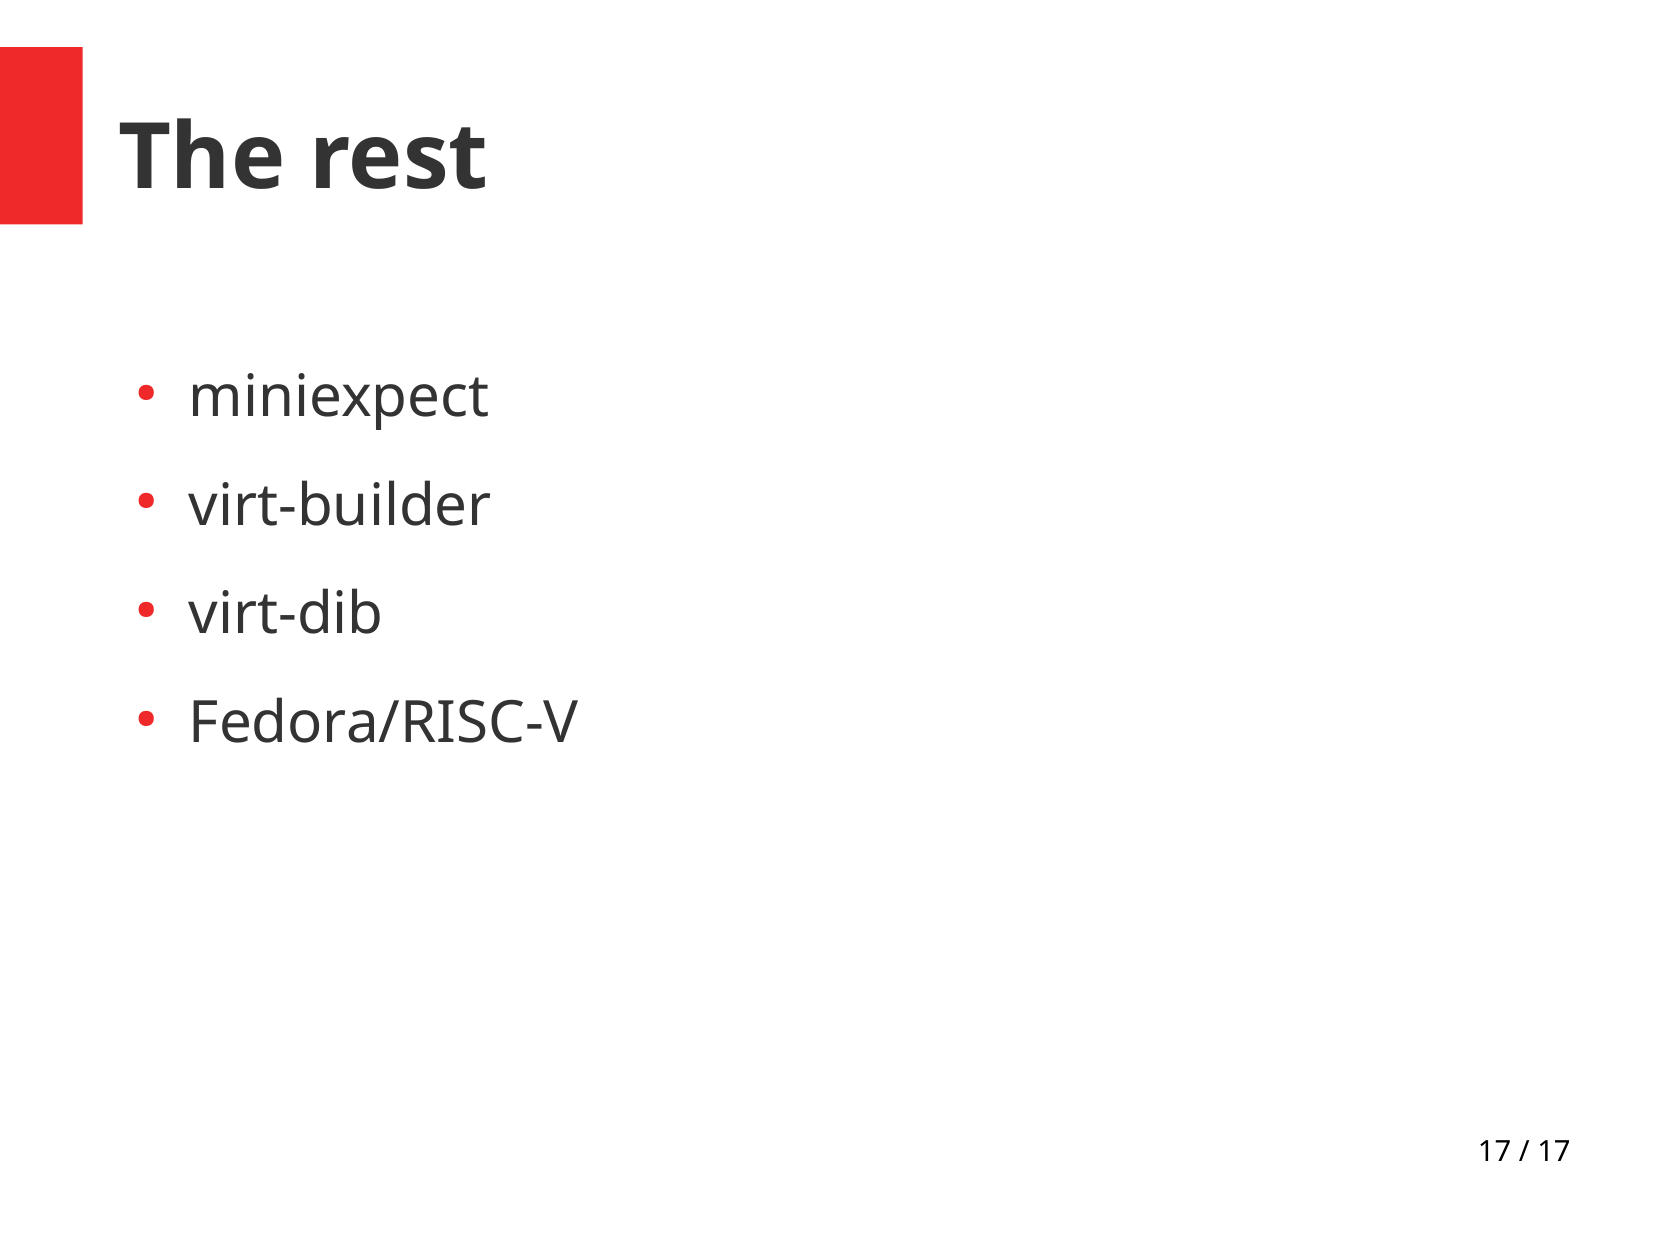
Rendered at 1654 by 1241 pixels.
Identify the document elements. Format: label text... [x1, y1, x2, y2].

title The rest [118, 49, 1571, 257]
list miniexpect virt-builder virt-dib Fedora/RISC-V [118, 354, 1536, 1074]
